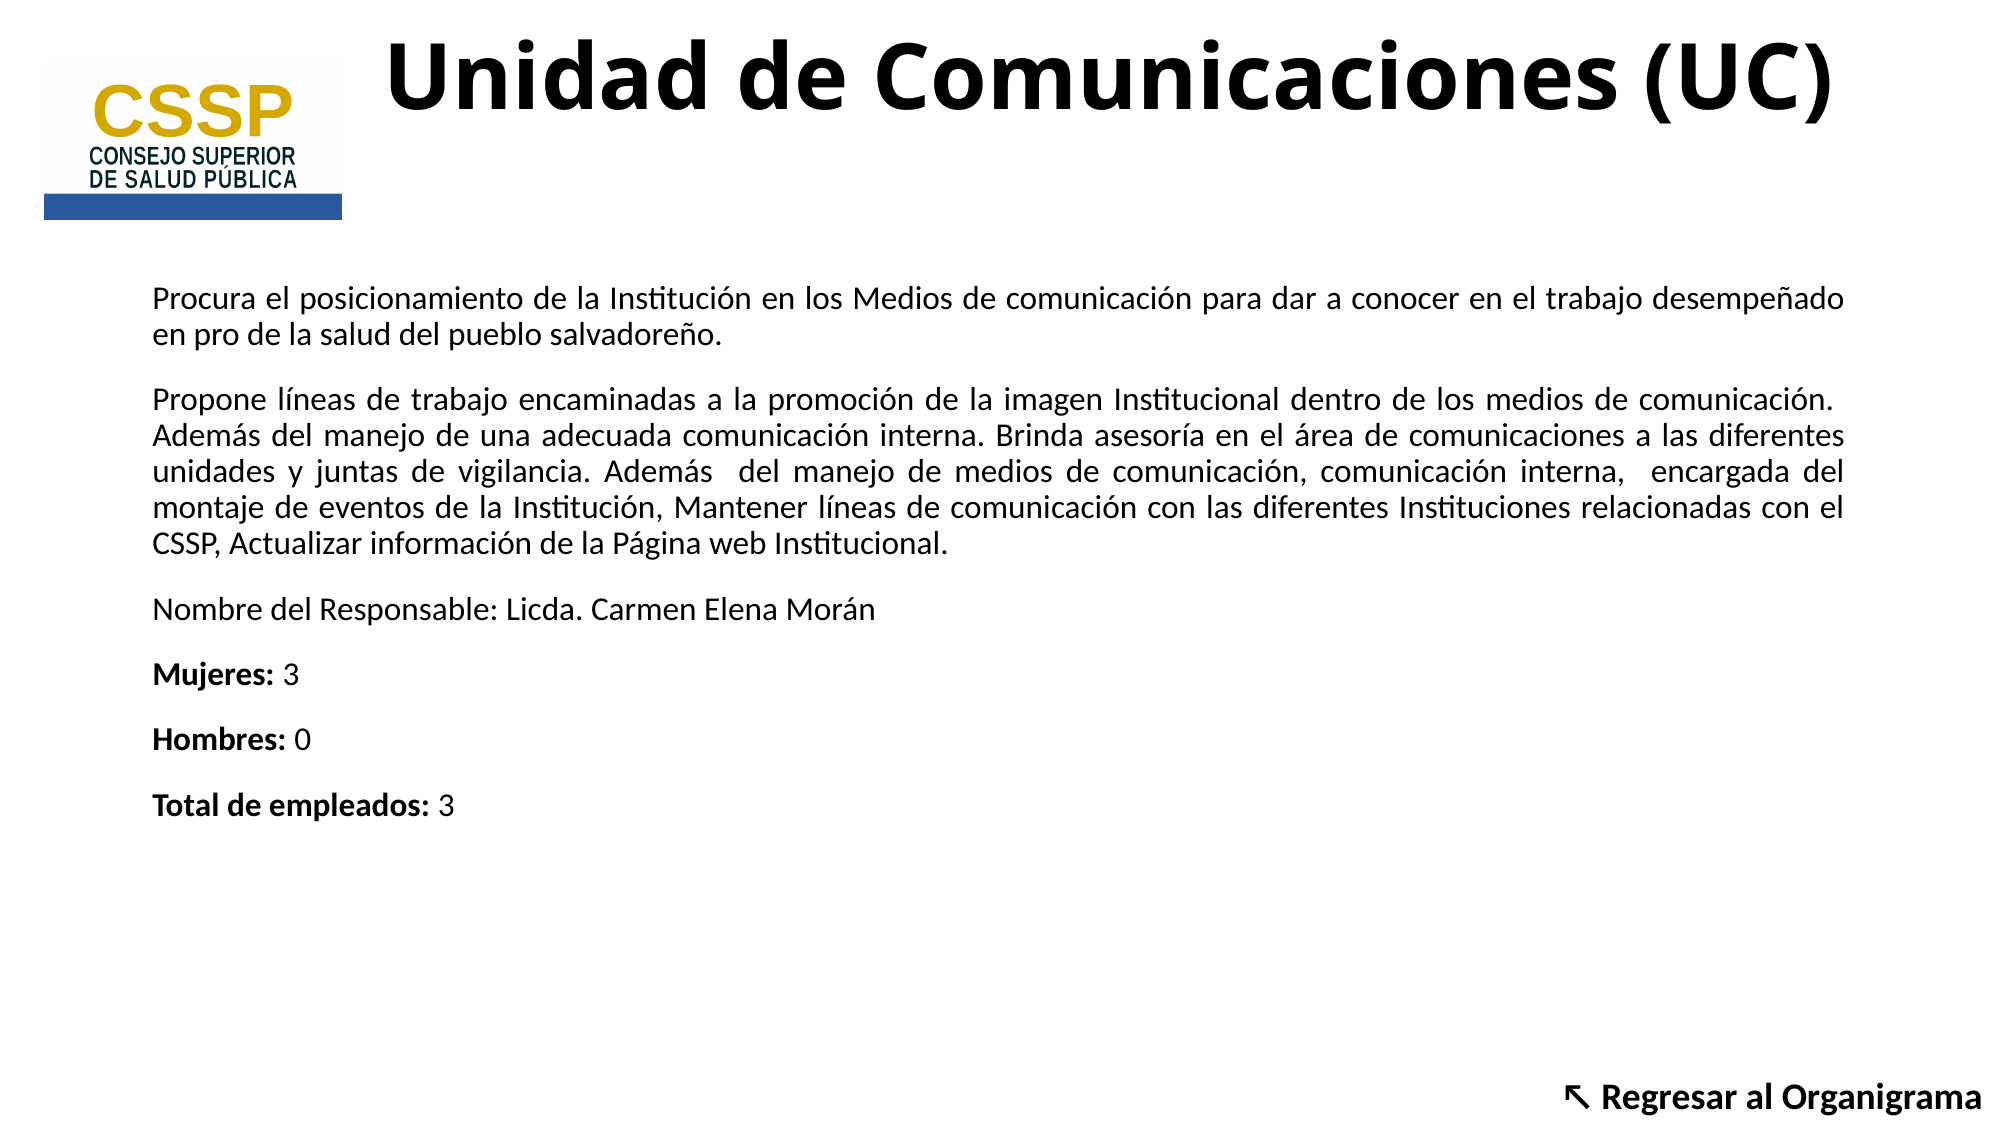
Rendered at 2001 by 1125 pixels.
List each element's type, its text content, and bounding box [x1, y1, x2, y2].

text_box ↖ Regresar al Organigrama [1546, 1064, 1999, 1125]
list Procura el posicionamiento de la Institución en los Medios de comunicación para dar a conocer en el trabajo desempeñado en pro de la salud del pueblo salvadoreño. Propone líneas de trabajo encaminadas a la promoción de la imagen Institucional dentro de los medios de comunicación. Además del manejo de una adecuada comunicación interna. Brinda asesoría en el área de comunicaciones a las diferentes unidades y juntas de vigilancia. Además del manejo de medios de comunicación, comunicación interna, encargada del montaje de eventos de la Institución, Mantener líneas de comunicación con las diferentes Instituciones relacionadas con el CSSP, Actualizar información de la Página web Institucional. Nombre del Responsable: Licda. Carmen Elena Morán Mujeres: 3 Hombres: 0 Total de empleados: 3 [137, 273, 1863, 1066]
picture [44, 61, 342, 220]
title Unidad de Comunicaciones (UC) [368, 22, 1863, 241]
